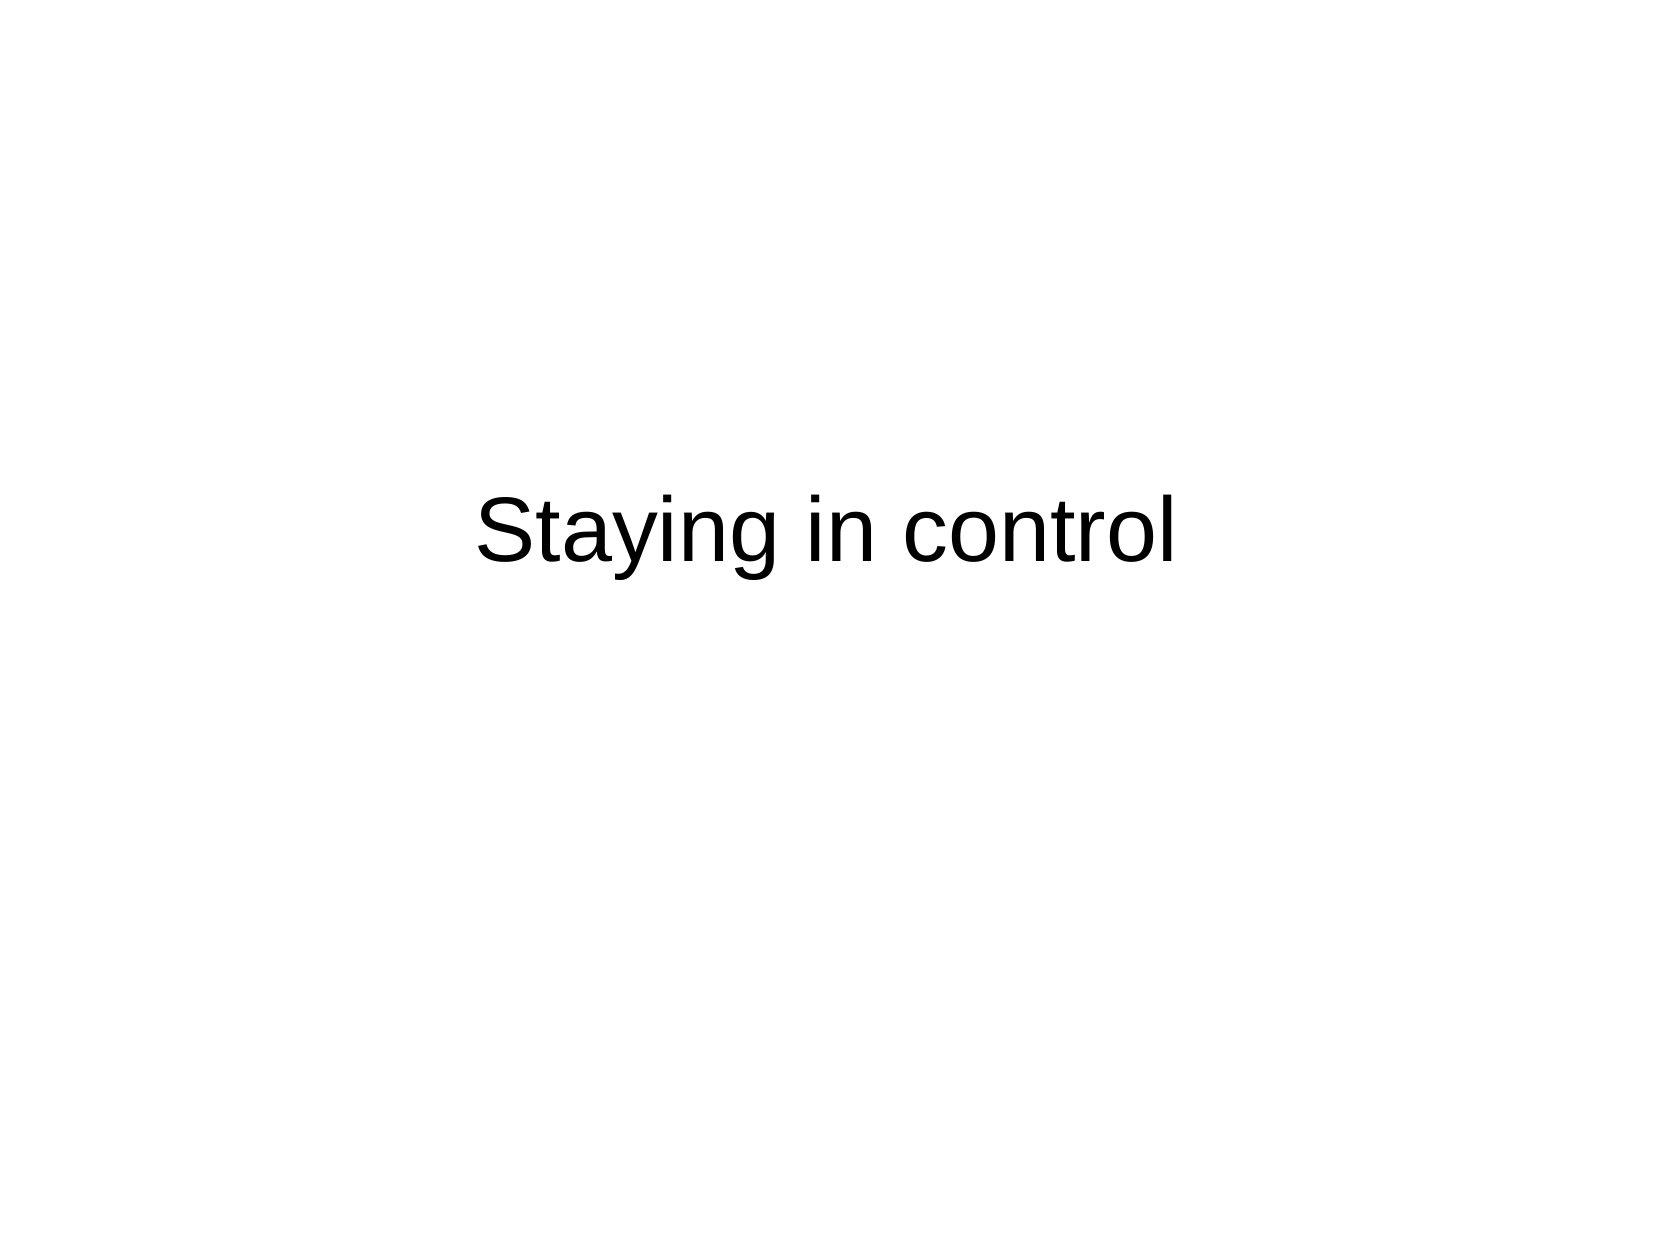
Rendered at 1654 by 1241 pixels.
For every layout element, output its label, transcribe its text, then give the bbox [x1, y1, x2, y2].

subtitle Staying in control [82, 49, 1571, 1010]
